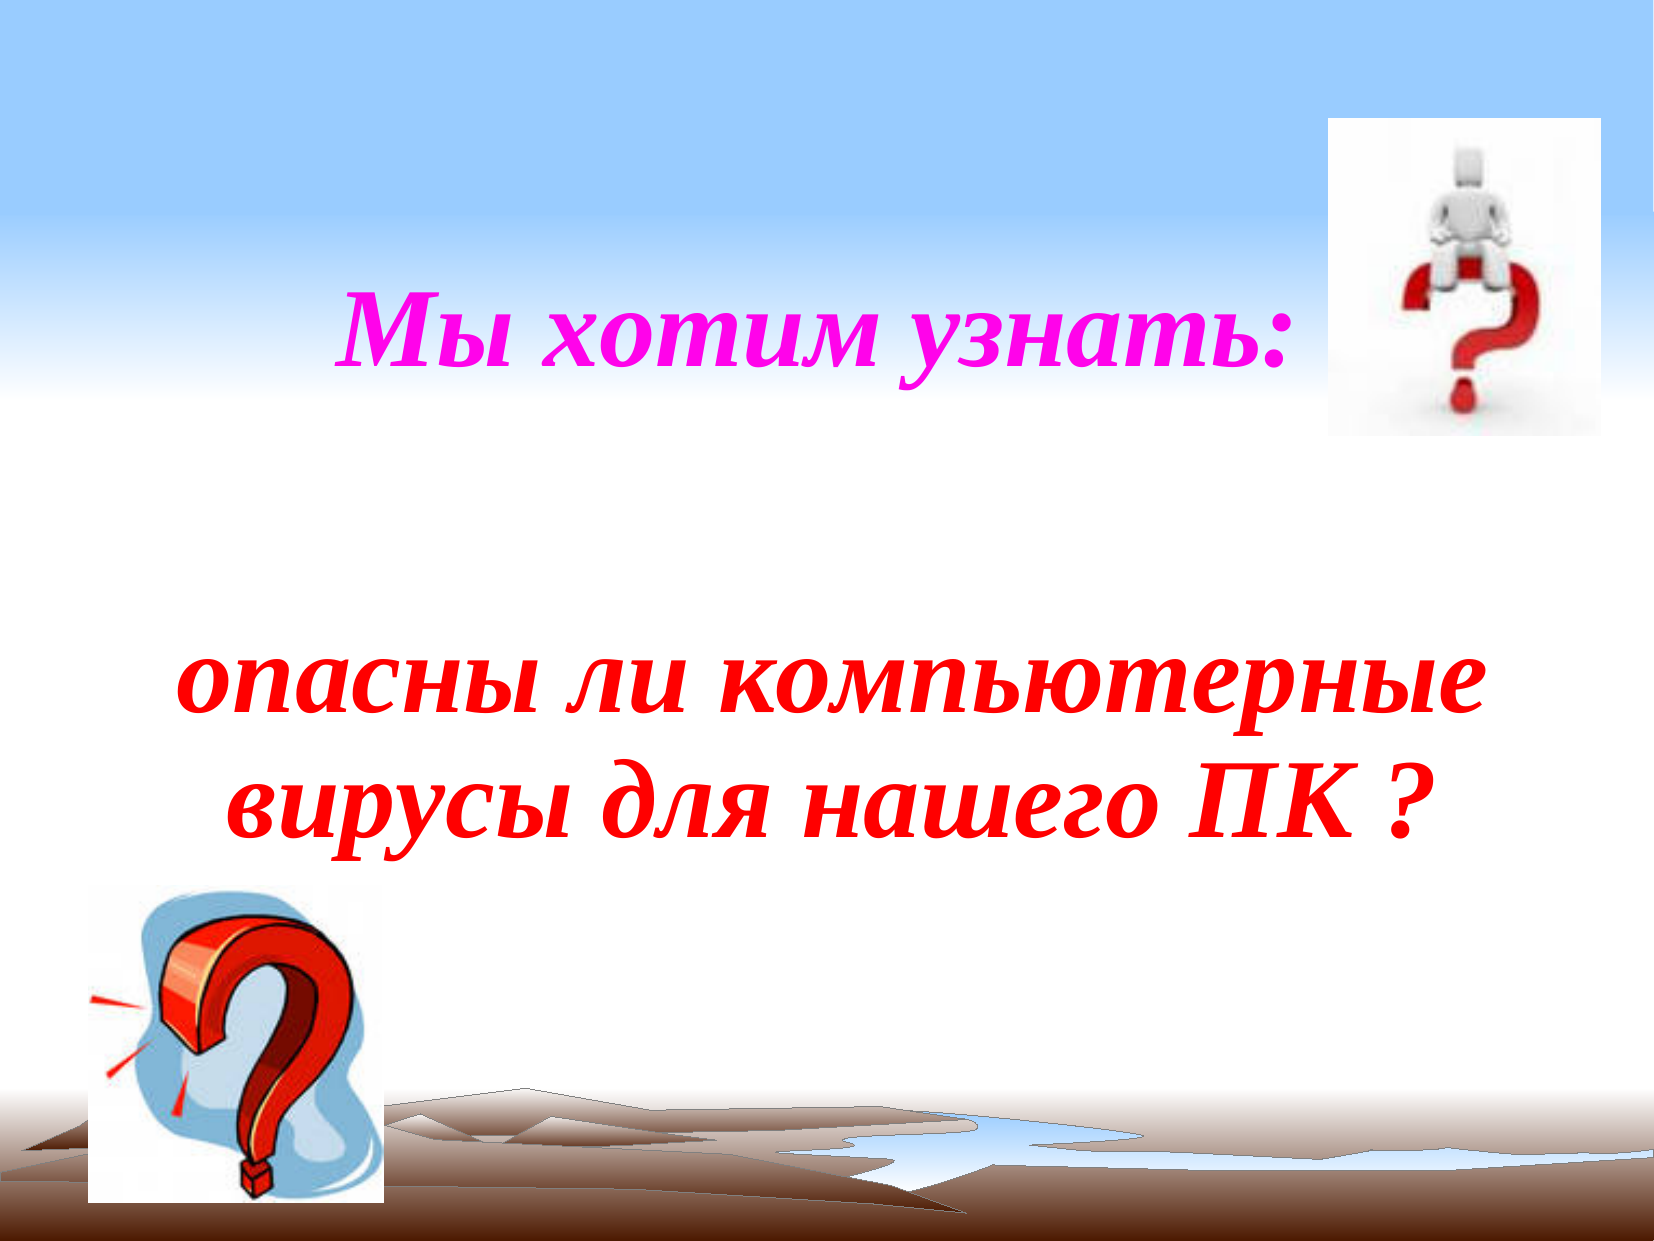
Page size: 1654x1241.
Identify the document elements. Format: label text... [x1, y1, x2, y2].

picture [1328, 118, 1601, 436]
subtitle Мы хотим узнать: опасны ли компьютерные вирусы для нашего ПК ? [88, 265, 1577, 862]
picture [88, 885, 384, 1203]
